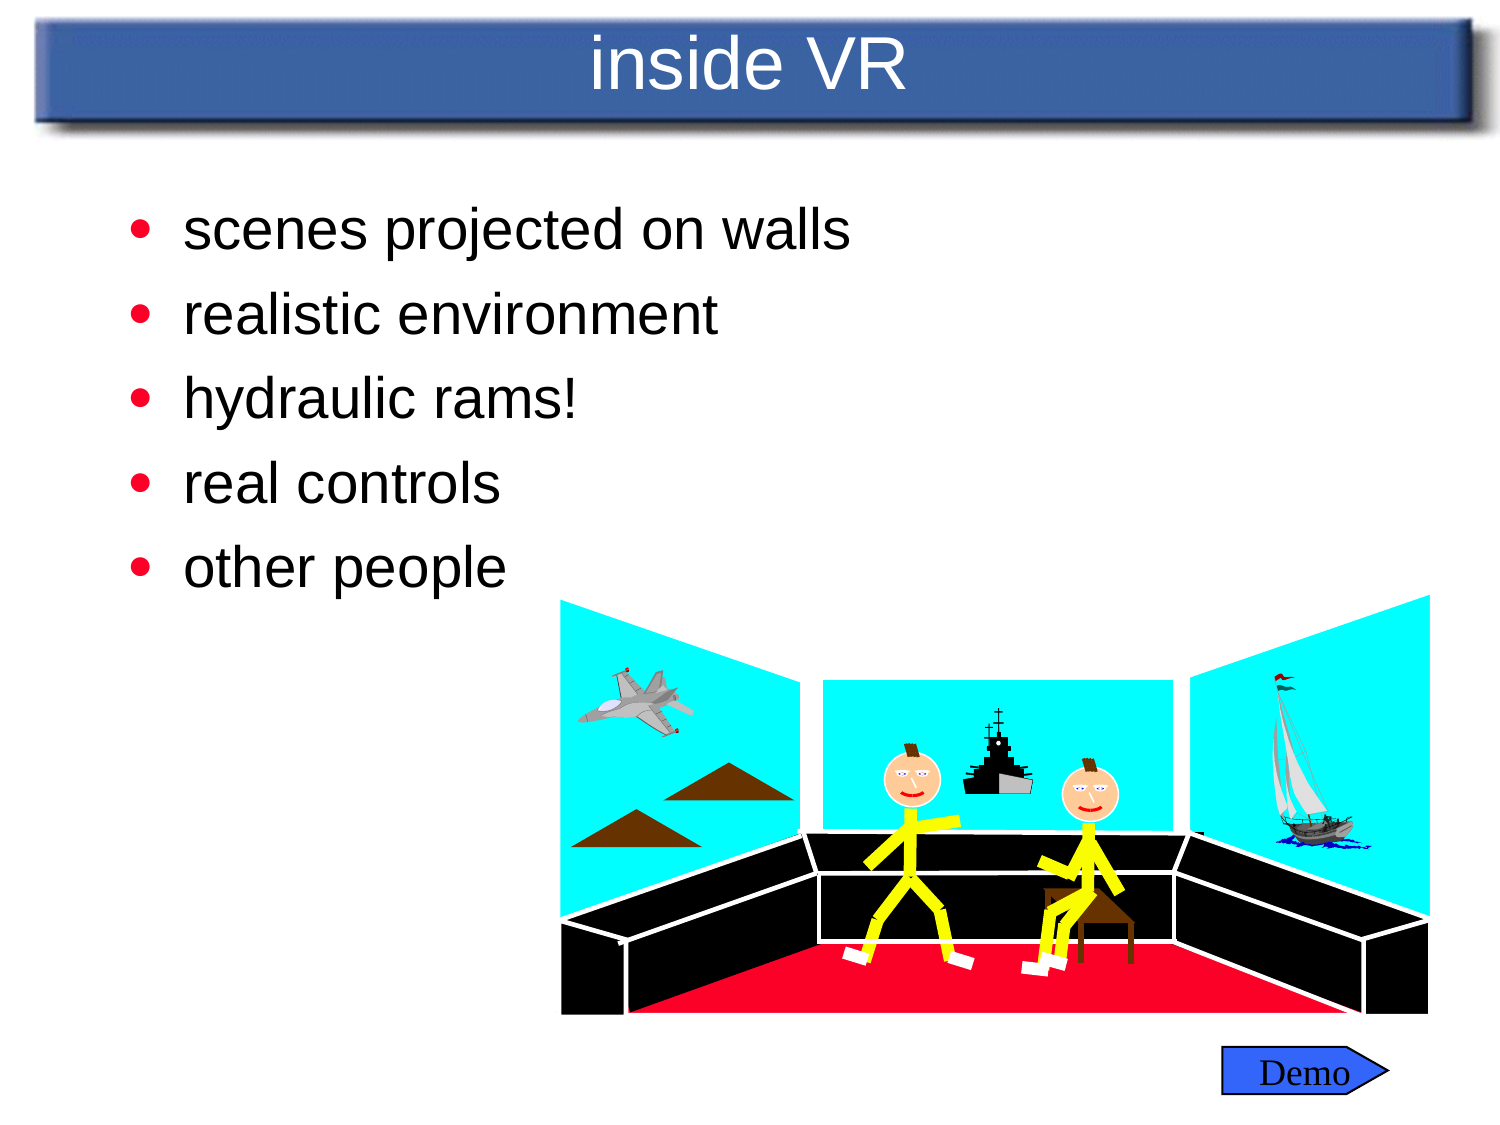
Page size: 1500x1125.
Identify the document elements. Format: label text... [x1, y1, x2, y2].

list scenes projected on walls realistic environment hydraulic rams! real controls other people [112, 184, 1353, 692]
text_box [1095, 836, 1185, 870]
picture [962, 707, 1034, 795]
picture [1272, 673, 1373, 850]
text_box [1176, 837, 1433, 1017]
title inside VR [112, 0, 1388, 119]
text_box [918, 876, 1081, 939]
text_box [1070, 875, 1172, 939]
picture [577, 667, 694, 739]
text_box [879, 889, 939, 939]
text_box [807, 834, 890, 871]
text_box [1189, 593, 1431, 916]
text_box [917, 835, 1082, 870]
text_box [550, 839, 1347, 1017]
text_box [821, 876, 902, 939]
text_box [874, 842, 904, 870]
text_box [822, 679, 1175, 830]
text_box [559, 598, 801, 917]
picture [33, 15, 1500, 142]
text_box Demo [1222, 1046, 1388, 1095]
text_box [1054, 911, 1067, 939]
